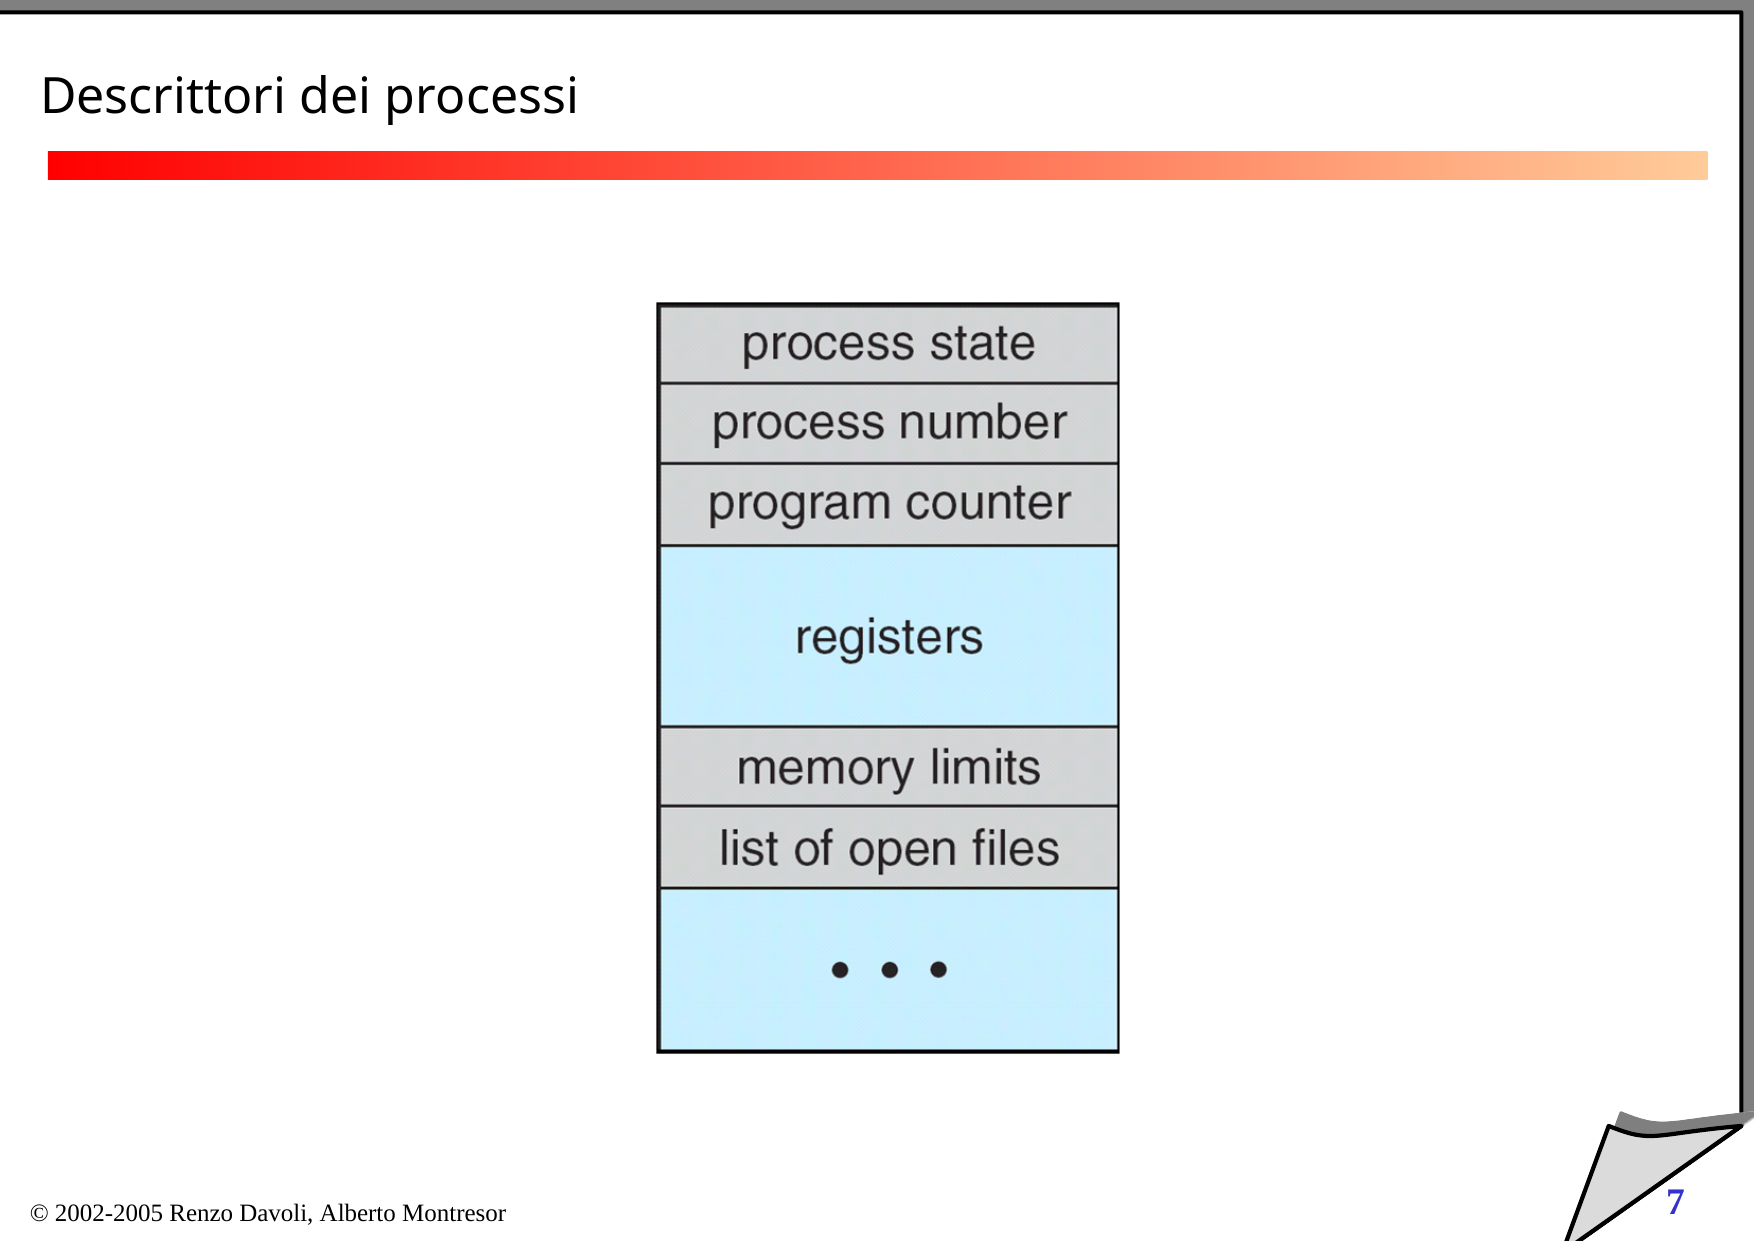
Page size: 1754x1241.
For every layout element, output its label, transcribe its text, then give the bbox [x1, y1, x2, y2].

picture [649, 295, 1127, 1059]
title Descrittori dei processi [40, 49, 1714, 144]
